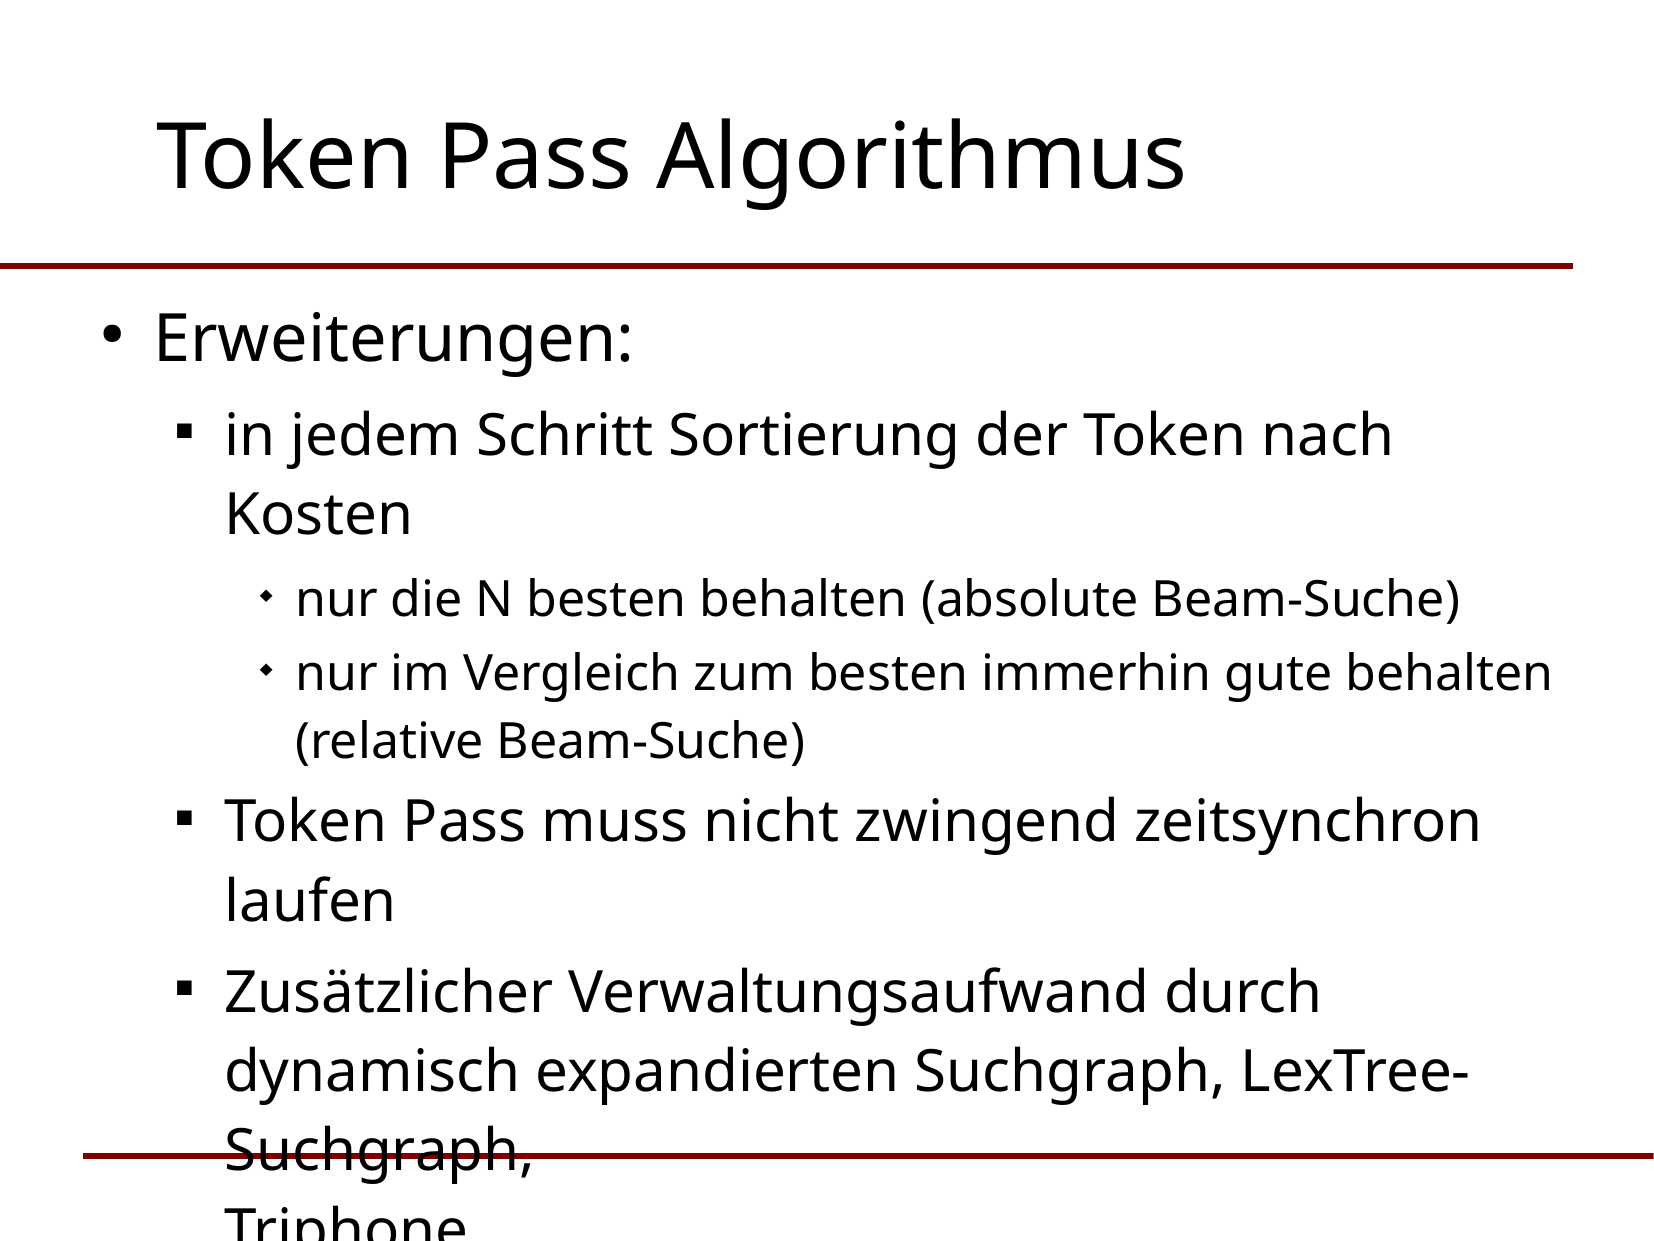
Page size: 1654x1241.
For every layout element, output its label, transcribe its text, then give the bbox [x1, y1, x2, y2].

list Erweiterungen: in jedem Schritt Sortierung der Token nach Kosten nur die N besten behalten (absolute Beam-Suche) nur im Vergleich zum besten immerhin gute behalten (relative Beam-Suche) Token Pass muss nicht zwingend zeitsynchron laufen Zusätzlicher Verwaltungsaufwand durch dynamisch expandierten Suchgraph, LexTree-Suchgraph, Triphone, … [82, 290, 1571, 1188]
title Token Pass Algorithmus [82, 49, 1571, 257]
